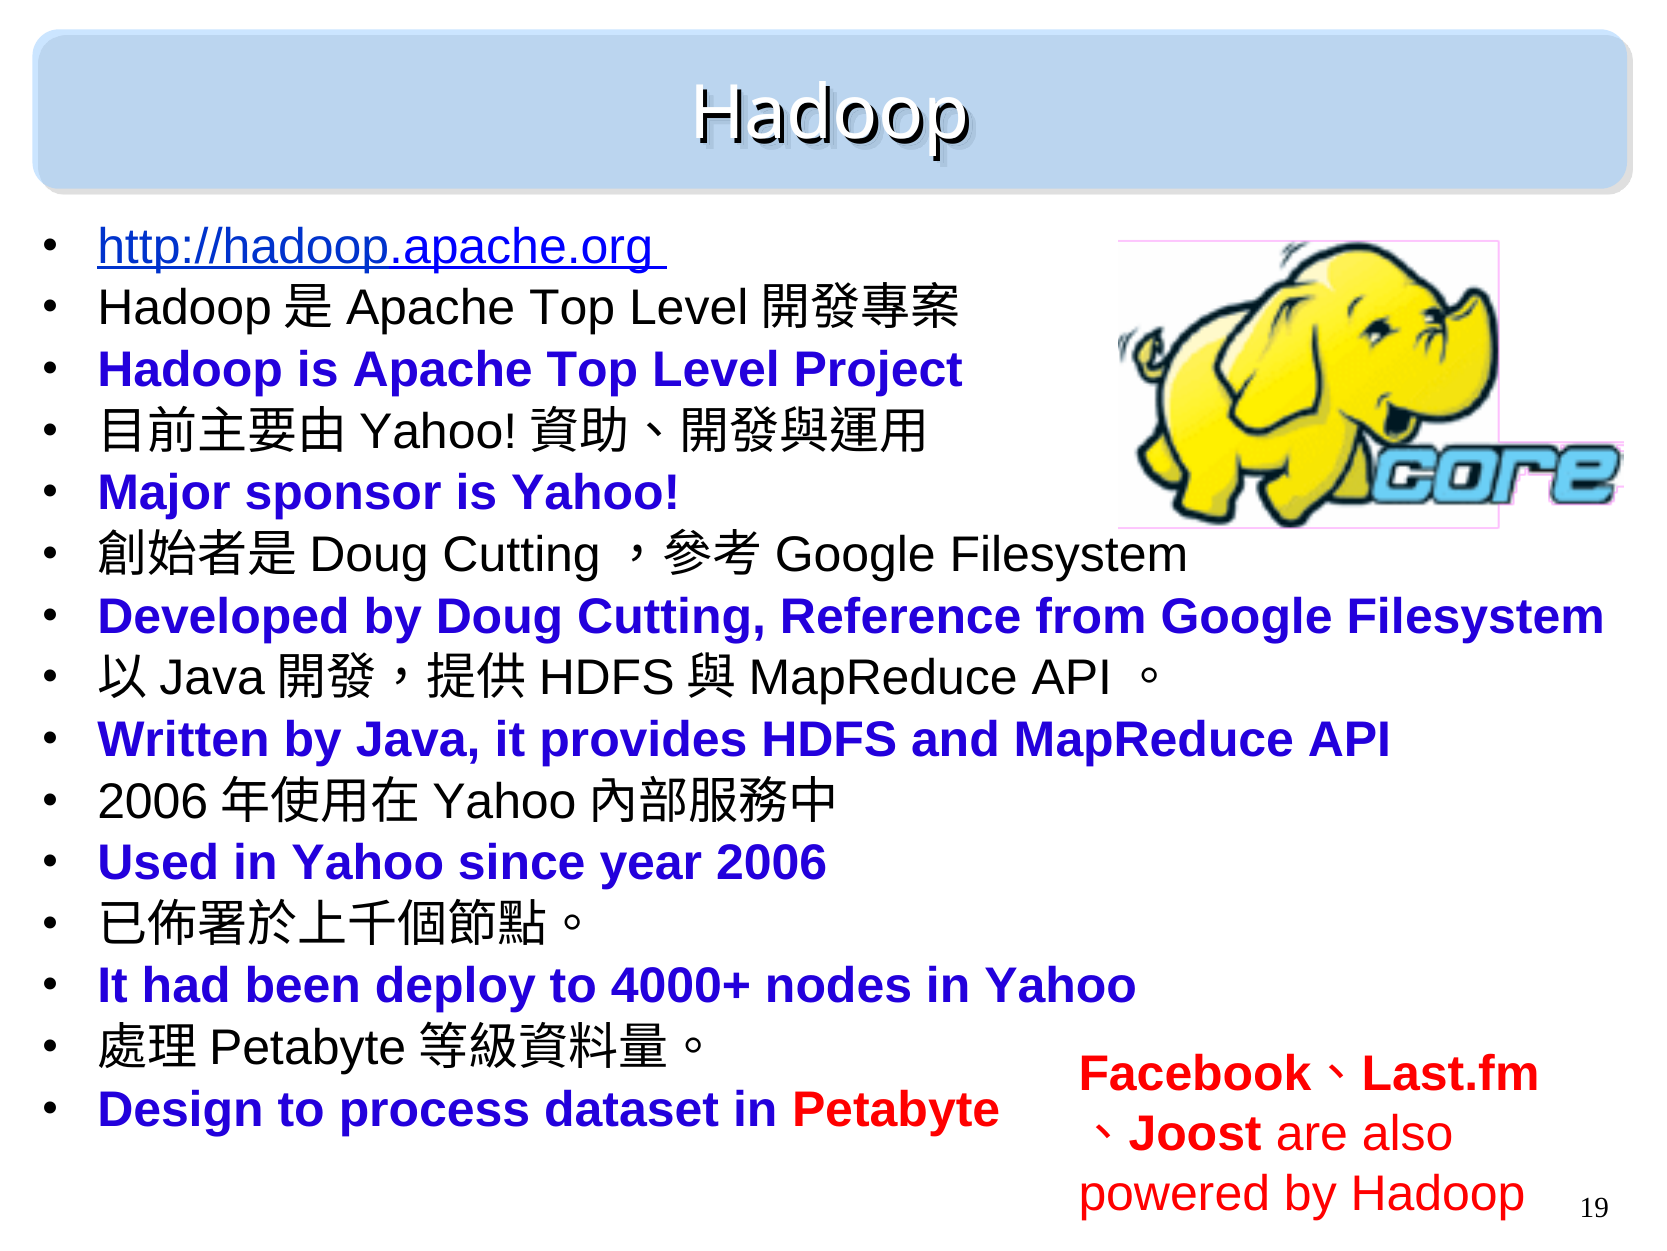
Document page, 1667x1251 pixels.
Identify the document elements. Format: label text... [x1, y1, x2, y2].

text_box http://hadoop.apache.org Hadoop是Apache Top Level開發專案 Hadoop is Apache Top Level Project 目前主要由Yahoo!資助、開發與運用 Major sponsor is Yahoo! 創始者是Doug Cutting，參考Google Filesystem Developed by Doug Cutting, Reference from Google Filesystem 以Java開發，提供HDFS與MapReduce API。 Written by Java, it provides HDFS and MapReduce API 2006年使用在Yahoo內部服務中 Used in Yahoo since year 2006 已佈署於上千個節點。 It had been deploy to 4000+ nodes in Yahoo 處理Petabyte等級資料量。 Design to process dataset in Petabyte [41, 214, 1607, 1221]
text_box Facebook、Last.fm、Joost are also powered by Hadoop [1007, 1033, 1565, 1229]
picture [1118, 236, 1624, 532]
text_box Hadoop [32, 29, 1628, 189]
